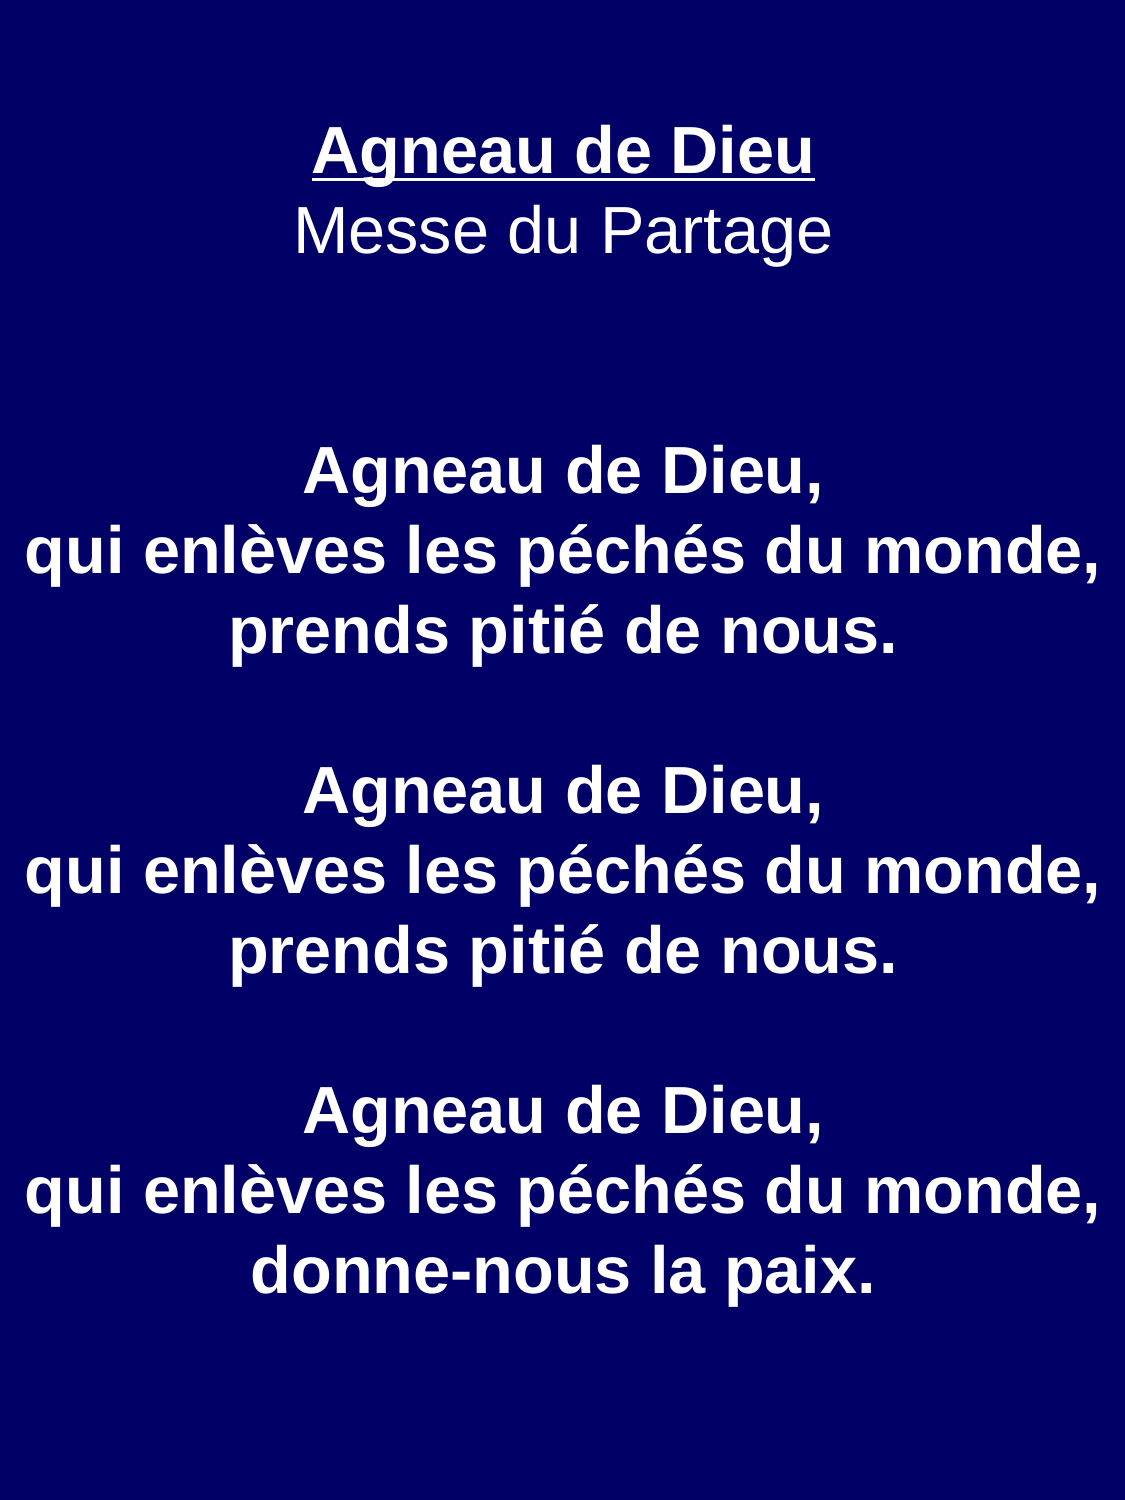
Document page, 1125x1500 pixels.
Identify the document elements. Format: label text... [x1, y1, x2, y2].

text_box Agneau de Dieu Messe du Partage Agneau de Dieu, qui enlèves les péchés du monde, prends pitié de nous. Agneau de Dieu, qui enlèves les péchés du monde, prends pitié de nous. Agneau de Dieu, qui enlèves les péchés du monde, donne-nous la paix. [47, 47, 1080, 1322]
